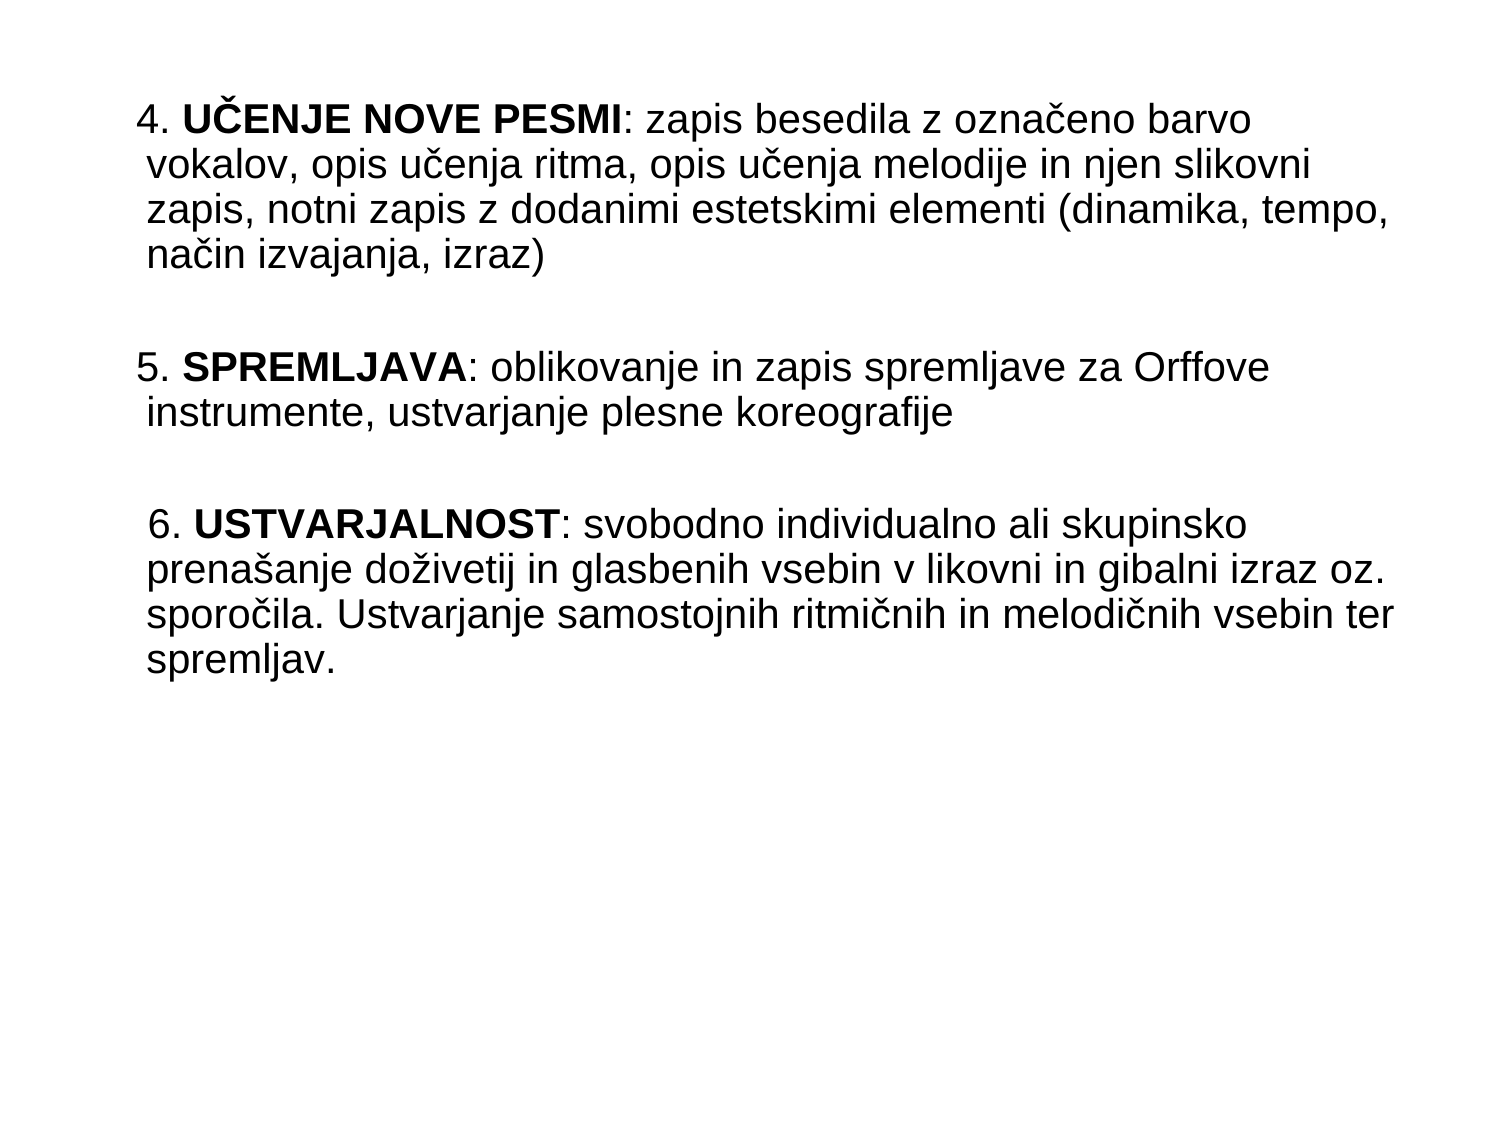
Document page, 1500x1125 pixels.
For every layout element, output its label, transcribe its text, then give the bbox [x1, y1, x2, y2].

list 4. UČENJE NOVE PESMI: zapis besedila z označeno barvo vokalov, opis učenja ritma, opis učenja melodije in njen slikovni zapis, notni zapis z dodanimi estetskimi elementi (dinamika, tempo, način izvajanja, izraz) 5. SPREMLJAVA: oblikovanje in zapis spremljave za Orffove instrumente, ustvarjanje plesne koreografije 6. USTVARJALNOST: svobodno individualno ali skupinsko prenašanje doživetij in glasbenih vsebin v likovni in gibalni izraz oz. sporočila. Ustvarjanje samostojnih ritmičnih in melodičnih vsebin ter spremljav. [75, 90, 1426, 1005]
